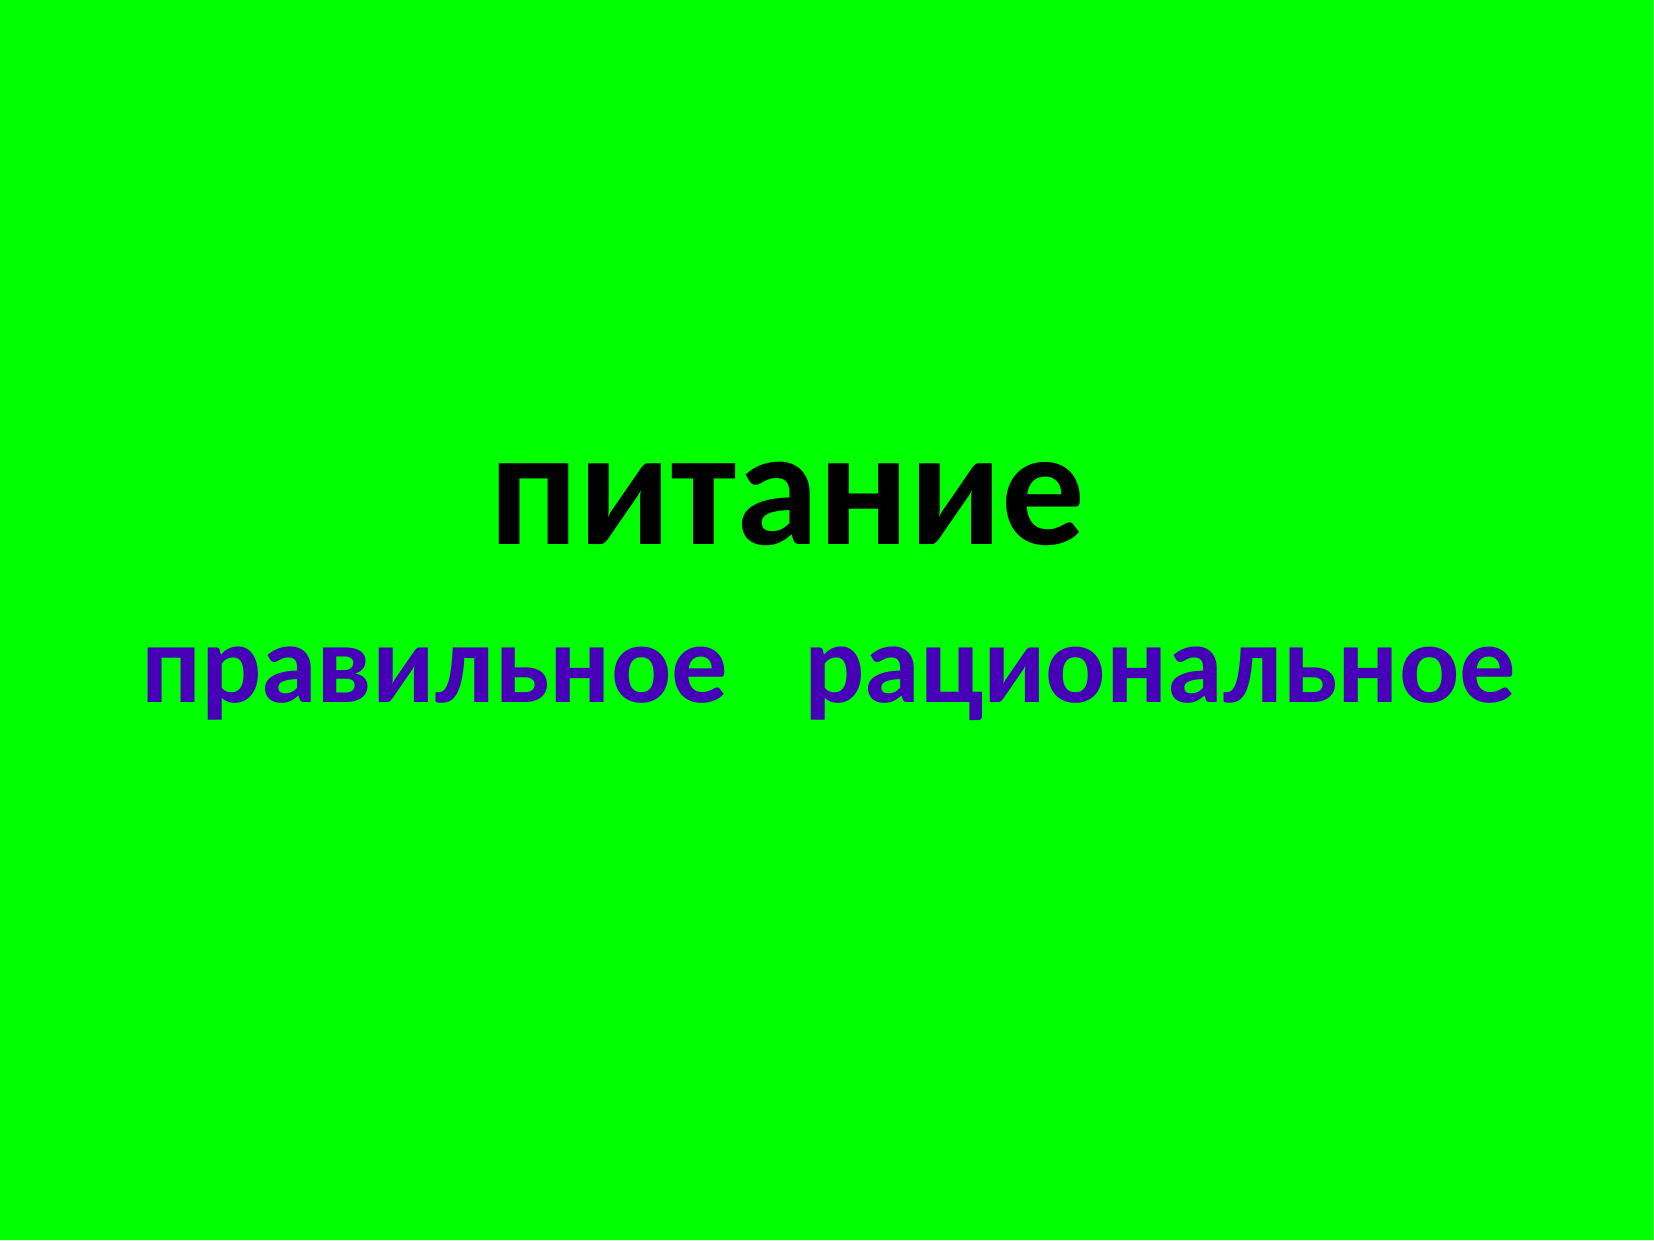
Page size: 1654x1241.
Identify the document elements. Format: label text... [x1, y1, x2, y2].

title питание правильное рациональное [0, 0, 1654, 1241]
